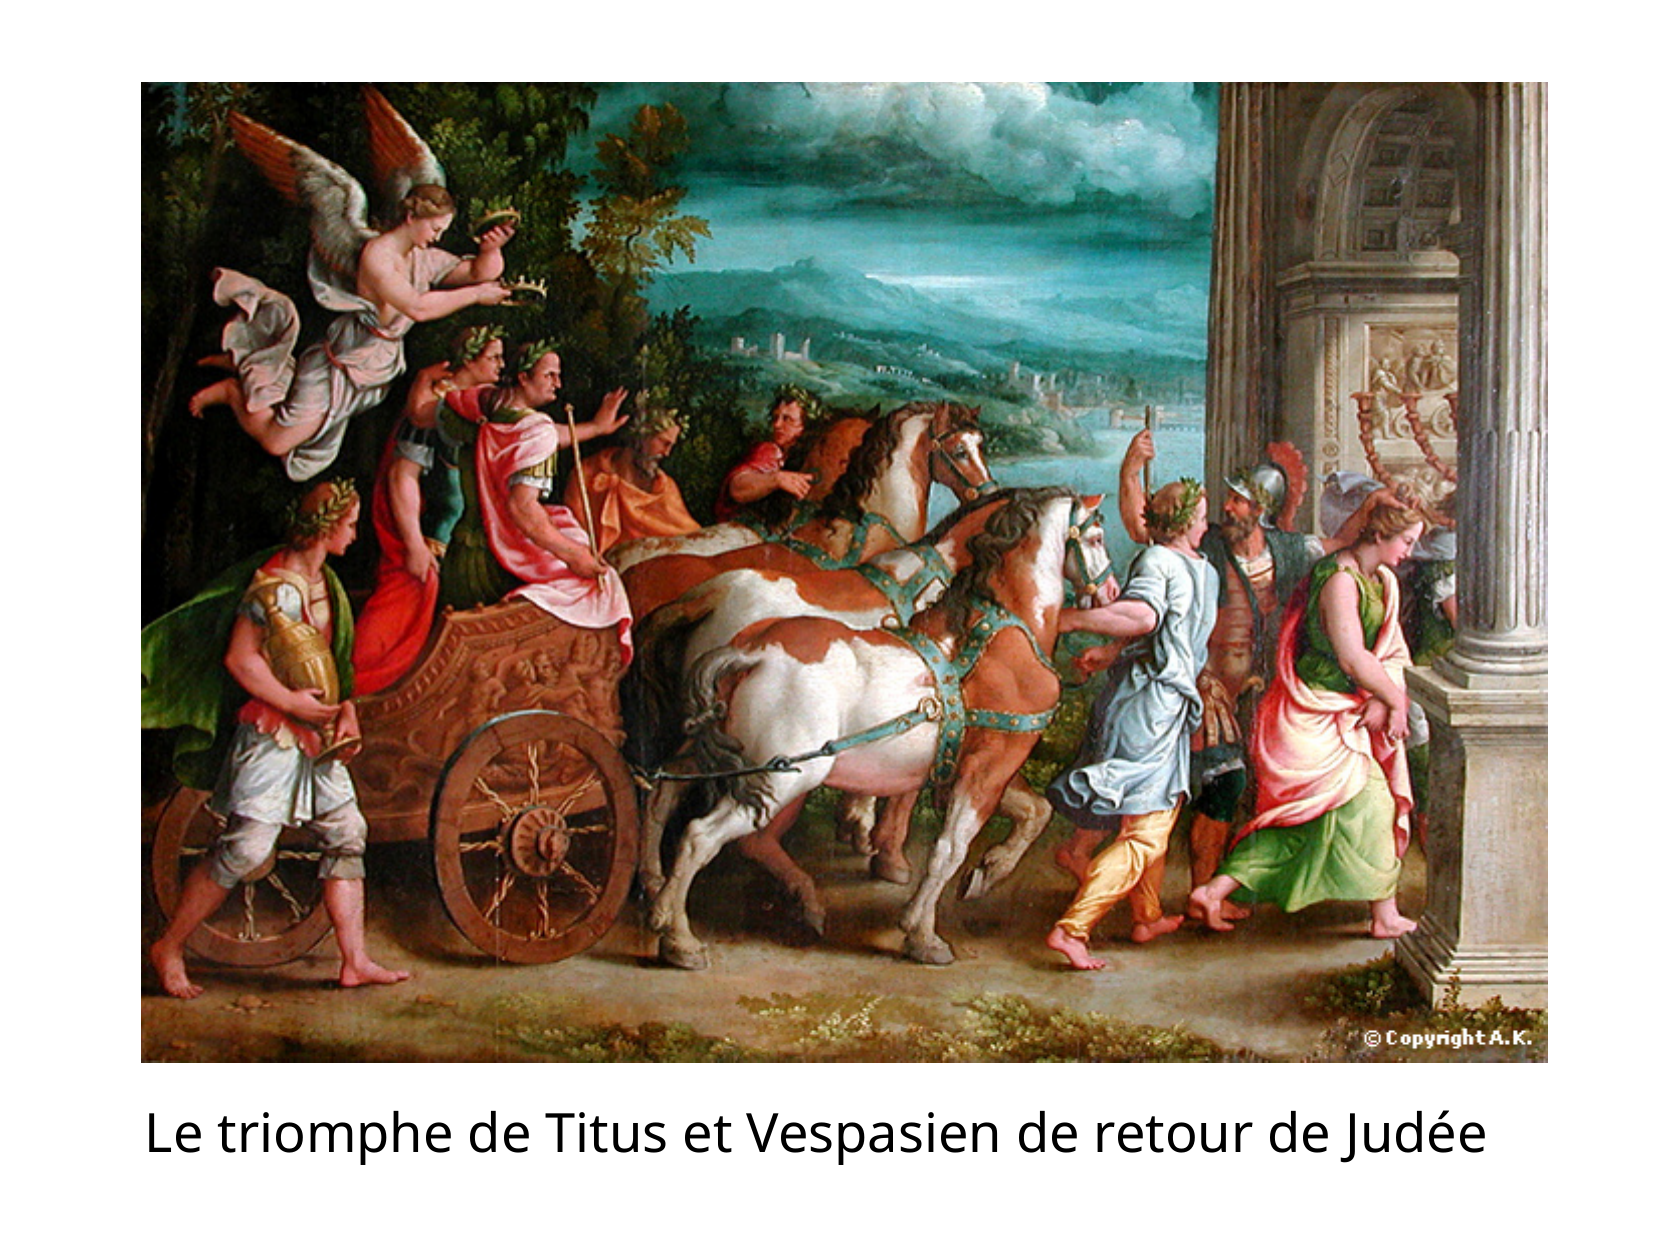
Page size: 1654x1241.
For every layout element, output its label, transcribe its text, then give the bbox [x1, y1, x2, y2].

picture [141, 82, 1548, 1063]
text_box Le triomphe de Titus et Vespasien de retour de Judée [129, 1086, 1571, 1177]
